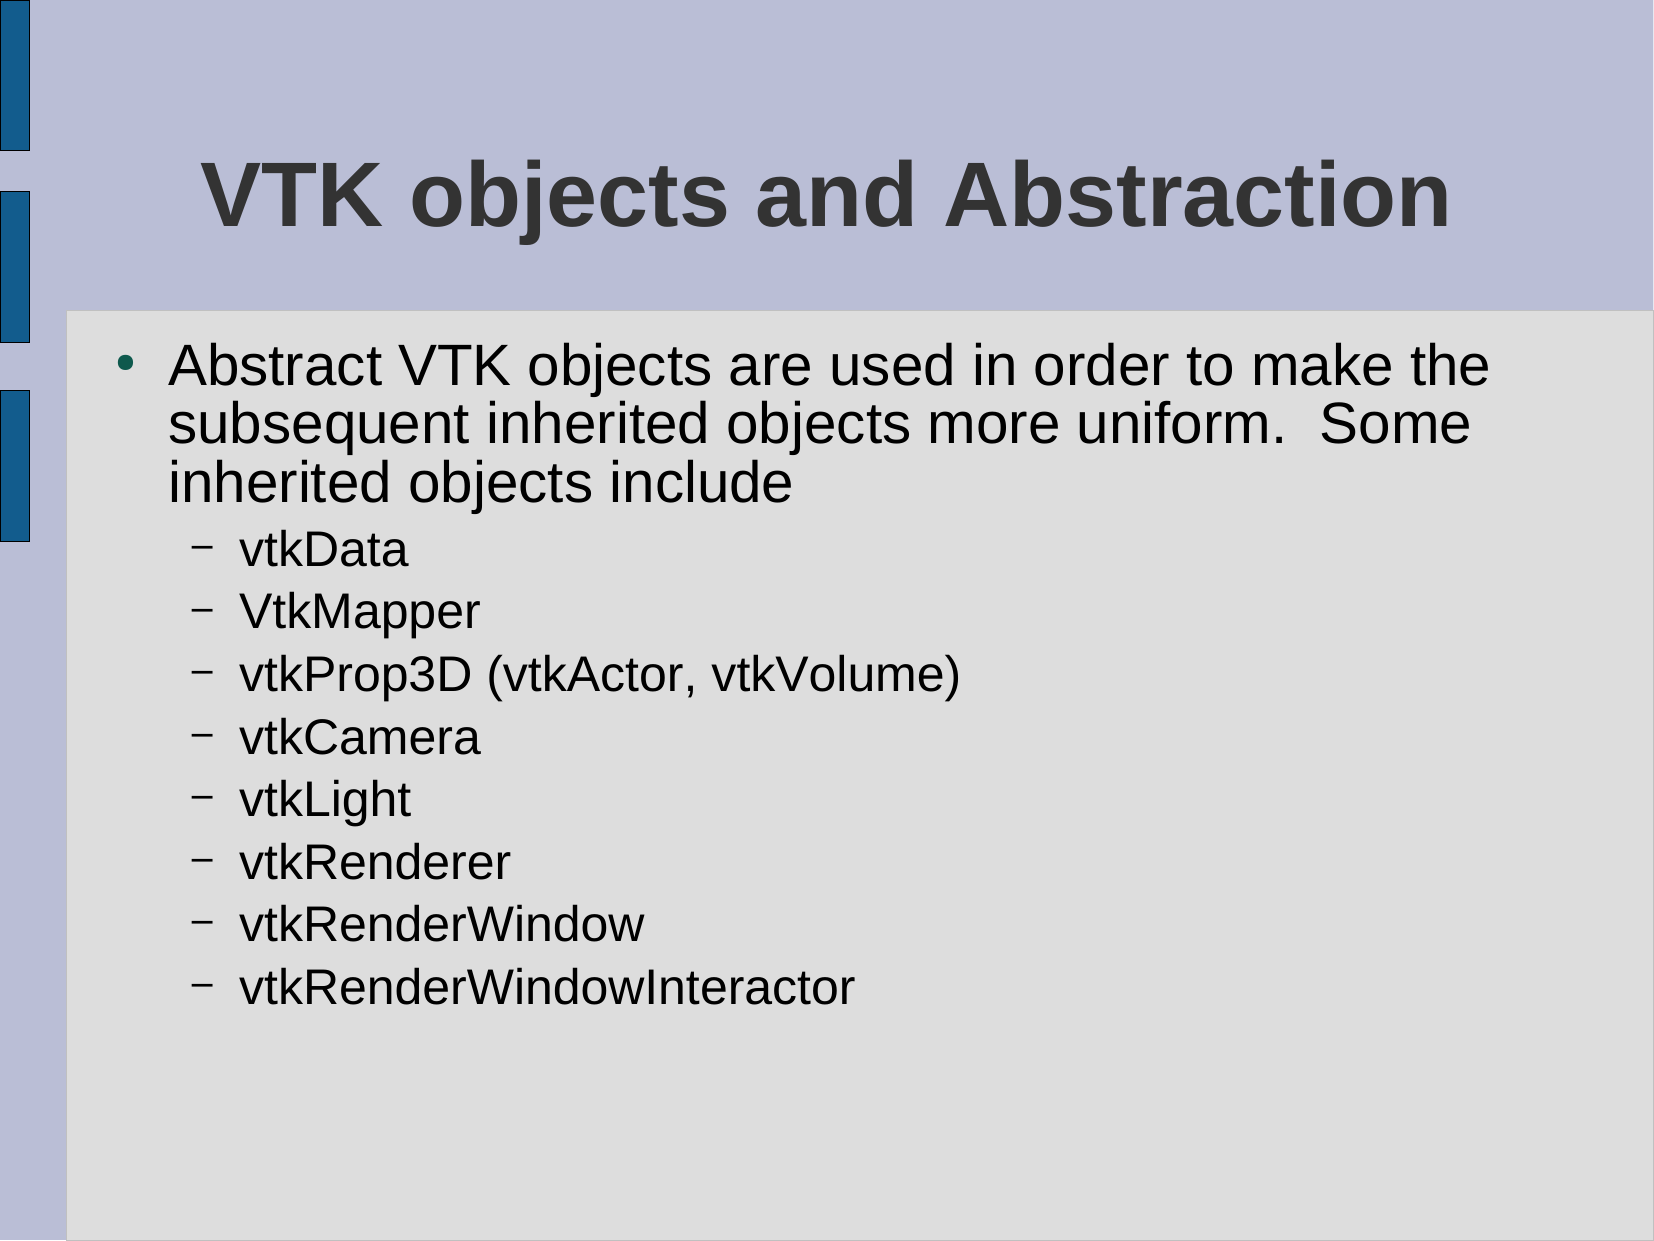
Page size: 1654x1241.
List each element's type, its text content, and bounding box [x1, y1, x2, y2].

title VTK objects and Abstraction [121, 98, 1534, 291]
list Abstract VTK objects are used in order to make the subsequent inherited objects more uniform. Some inherited objects include vtkData VtkMapper vtkProp3D (vtkActor, vtkVolume) vtkCamera vtkLight vtkRenderer vtkRenderWindow vtkRenderWindowInteractor [82, 330, 1571, 1158]
